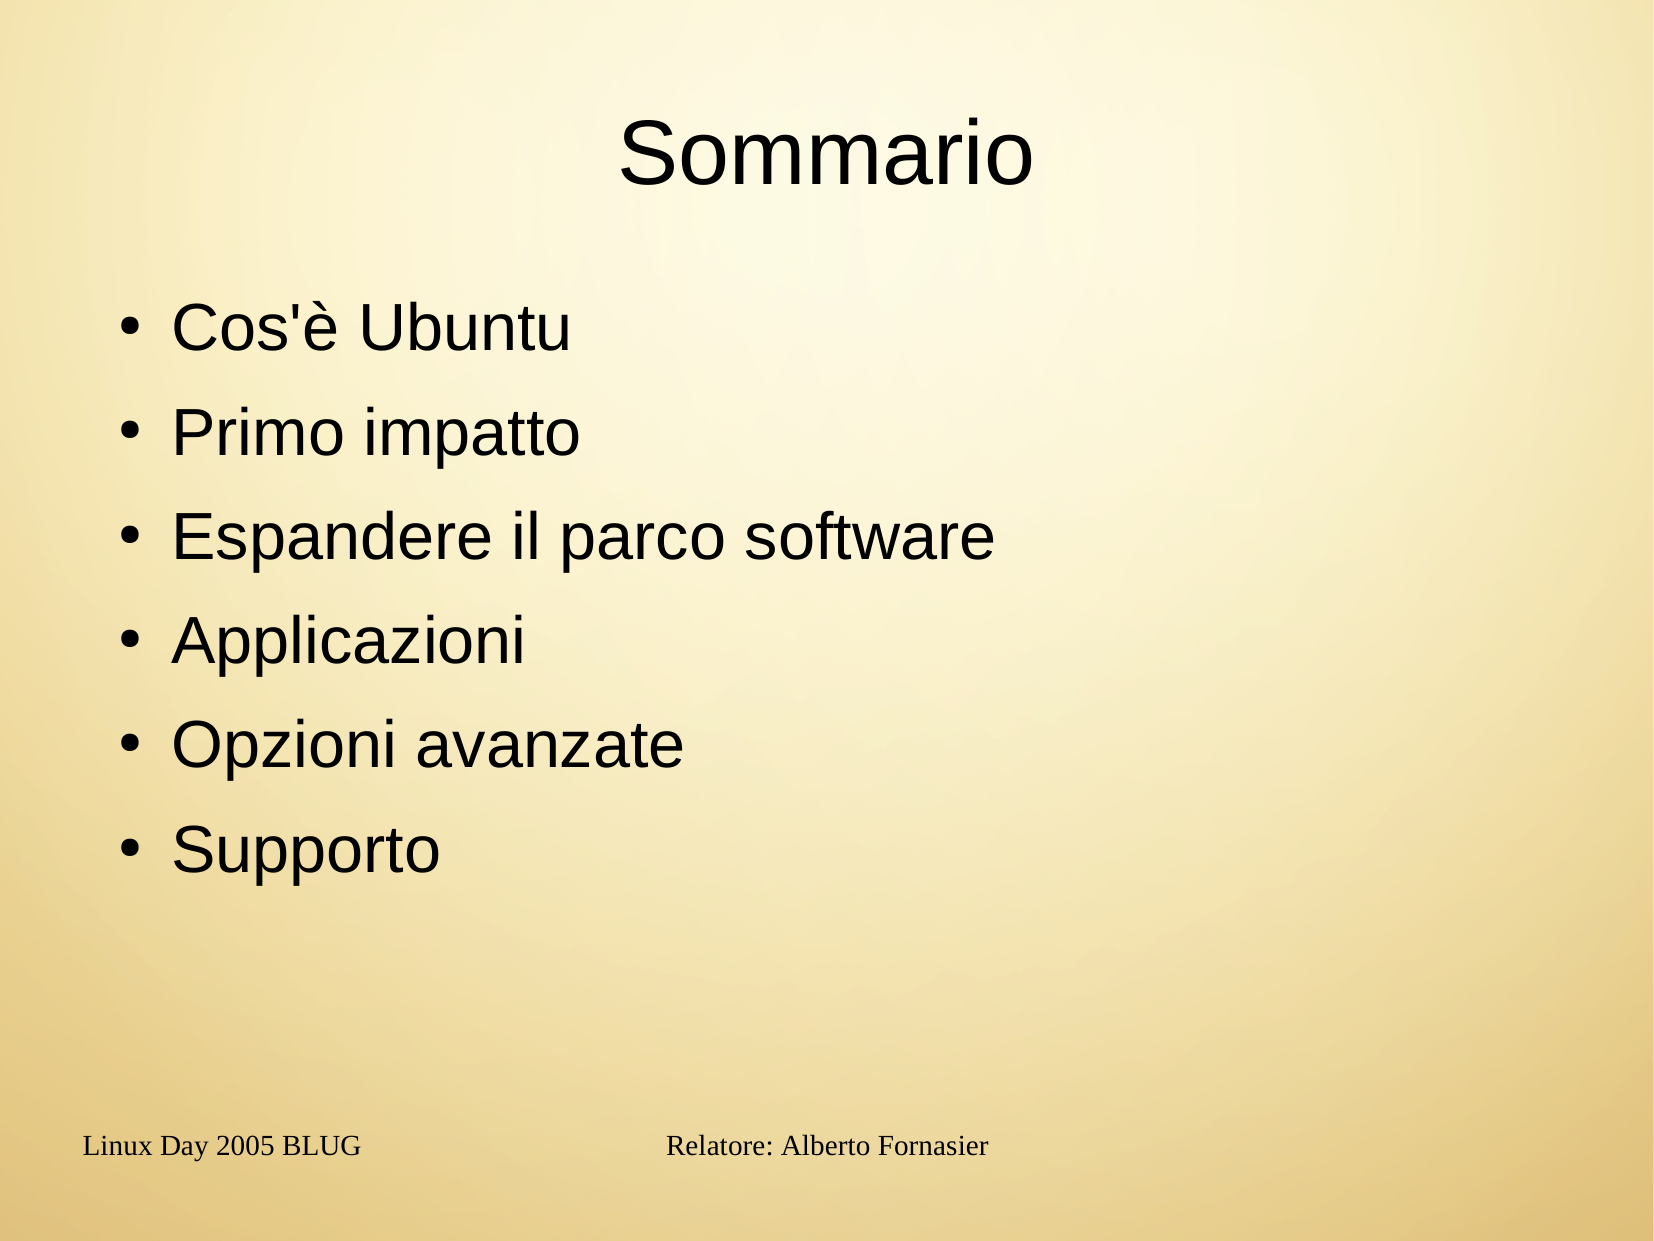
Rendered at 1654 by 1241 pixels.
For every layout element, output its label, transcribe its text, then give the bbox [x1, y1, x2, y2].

list Cos'è Ubuntu Primo impatto Espandere il parco software Applicazioni Opzioni avanzate Supporto [82, 290, 1571, 1109]
picture [0, 0, 1654, 1241]
title Sommario [82, 49, 1571, 257]
